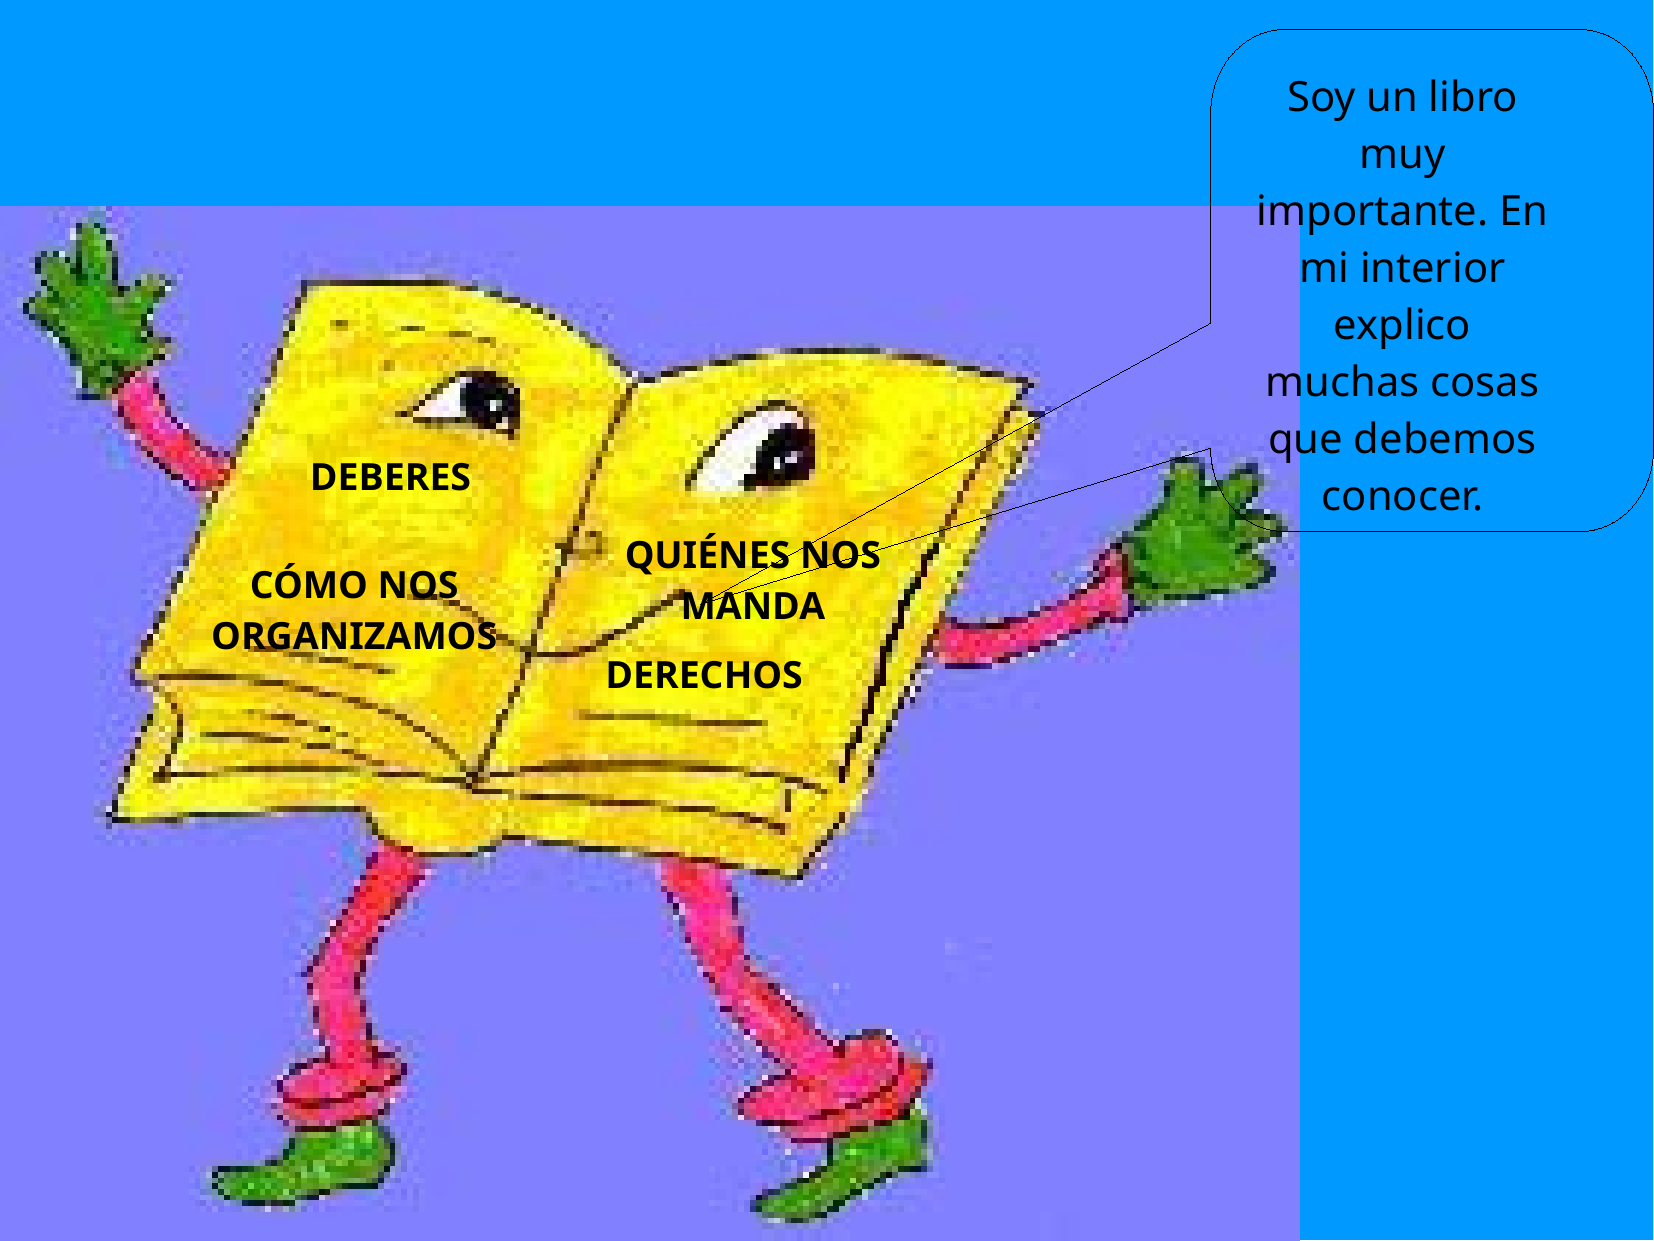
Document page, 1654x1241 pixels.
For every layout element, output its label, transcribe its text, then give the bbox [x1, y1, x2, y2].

text_box Soy un libro muy importante. En mi interior explico muchas cosas que debemos conocer. [1240, 59, 1565, 543]
text_box DEBERES [295, 442, 502, 511]
picture [0, 206, 1300, 1241]
text_box QUIÉNES NOS MANDA [590, 521, 916, 642]
text_box DERECHOS [590, 642, 827, 709]
text_box CÓMO NOS ORGANIZAMOS [177, 550, 532, 671]
